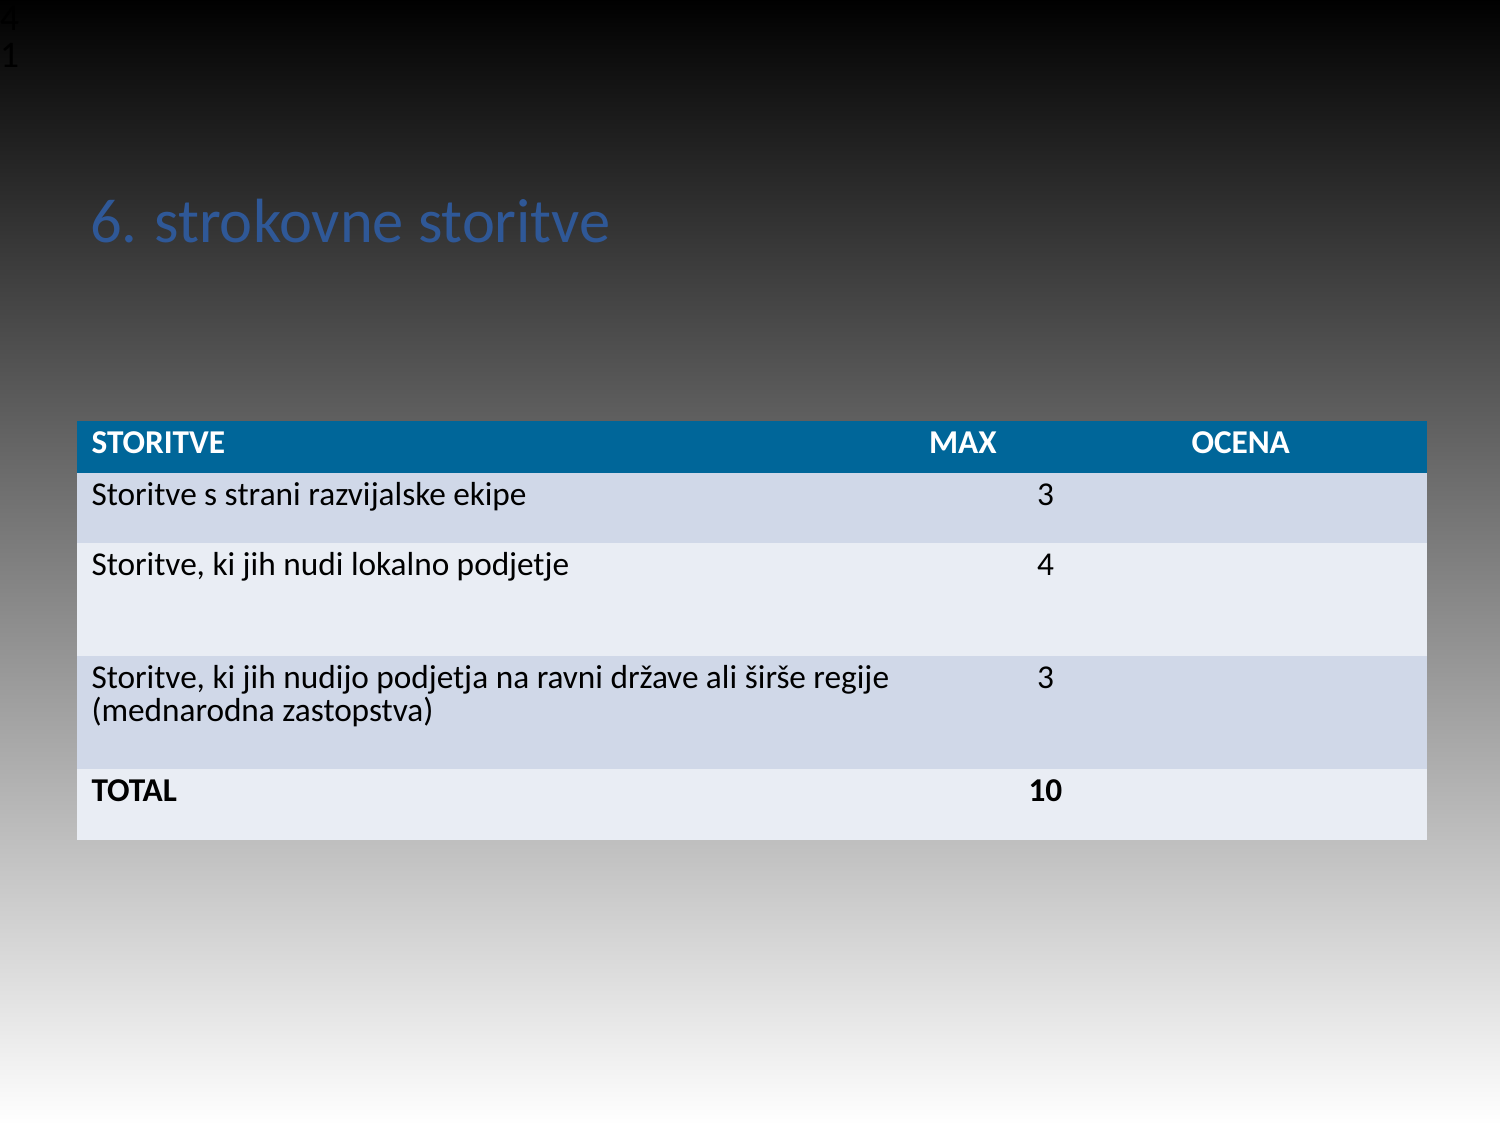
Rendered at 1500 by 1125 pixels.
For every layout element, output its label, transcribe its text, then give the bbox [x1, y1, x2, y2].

table_cell 3 [914, 473, 1177, 543]
table_cell [1177, 769, 1427, 840]
table_header MAX [914, 421, 1177, 473]
table_cell 3 [914, 656, 1177, 769]
table_cell [1177, 543, 1427, 656]
table_cell [1177, 656, 1427, 769]
table_cell TOTAL [77, 769, 914, 840]
table_header STORITVE [77, 421, 914, 473]
table_cell Storitve s strani razvijalske ekipe [77, 473, 914, 543]
table_cell 10 [914, 769, 1177, 840]
table_cell Storitve, ki jih nudijo podjetja na ravni države ali širše regije (mednarodna zastopstva) [77, 656, 914, 769]
table_cell 4 [914, 543, 1177, 656]
table_header OCENA [1177, 421, 1427, 473]
table_cell Storitve, ki jih nudi lokalno podjetje [77, 543, 914, 656]
title 6. strokovne storitve [75, 0, 1425, 263]
table_cell [1177, 473, 1427, 543]
